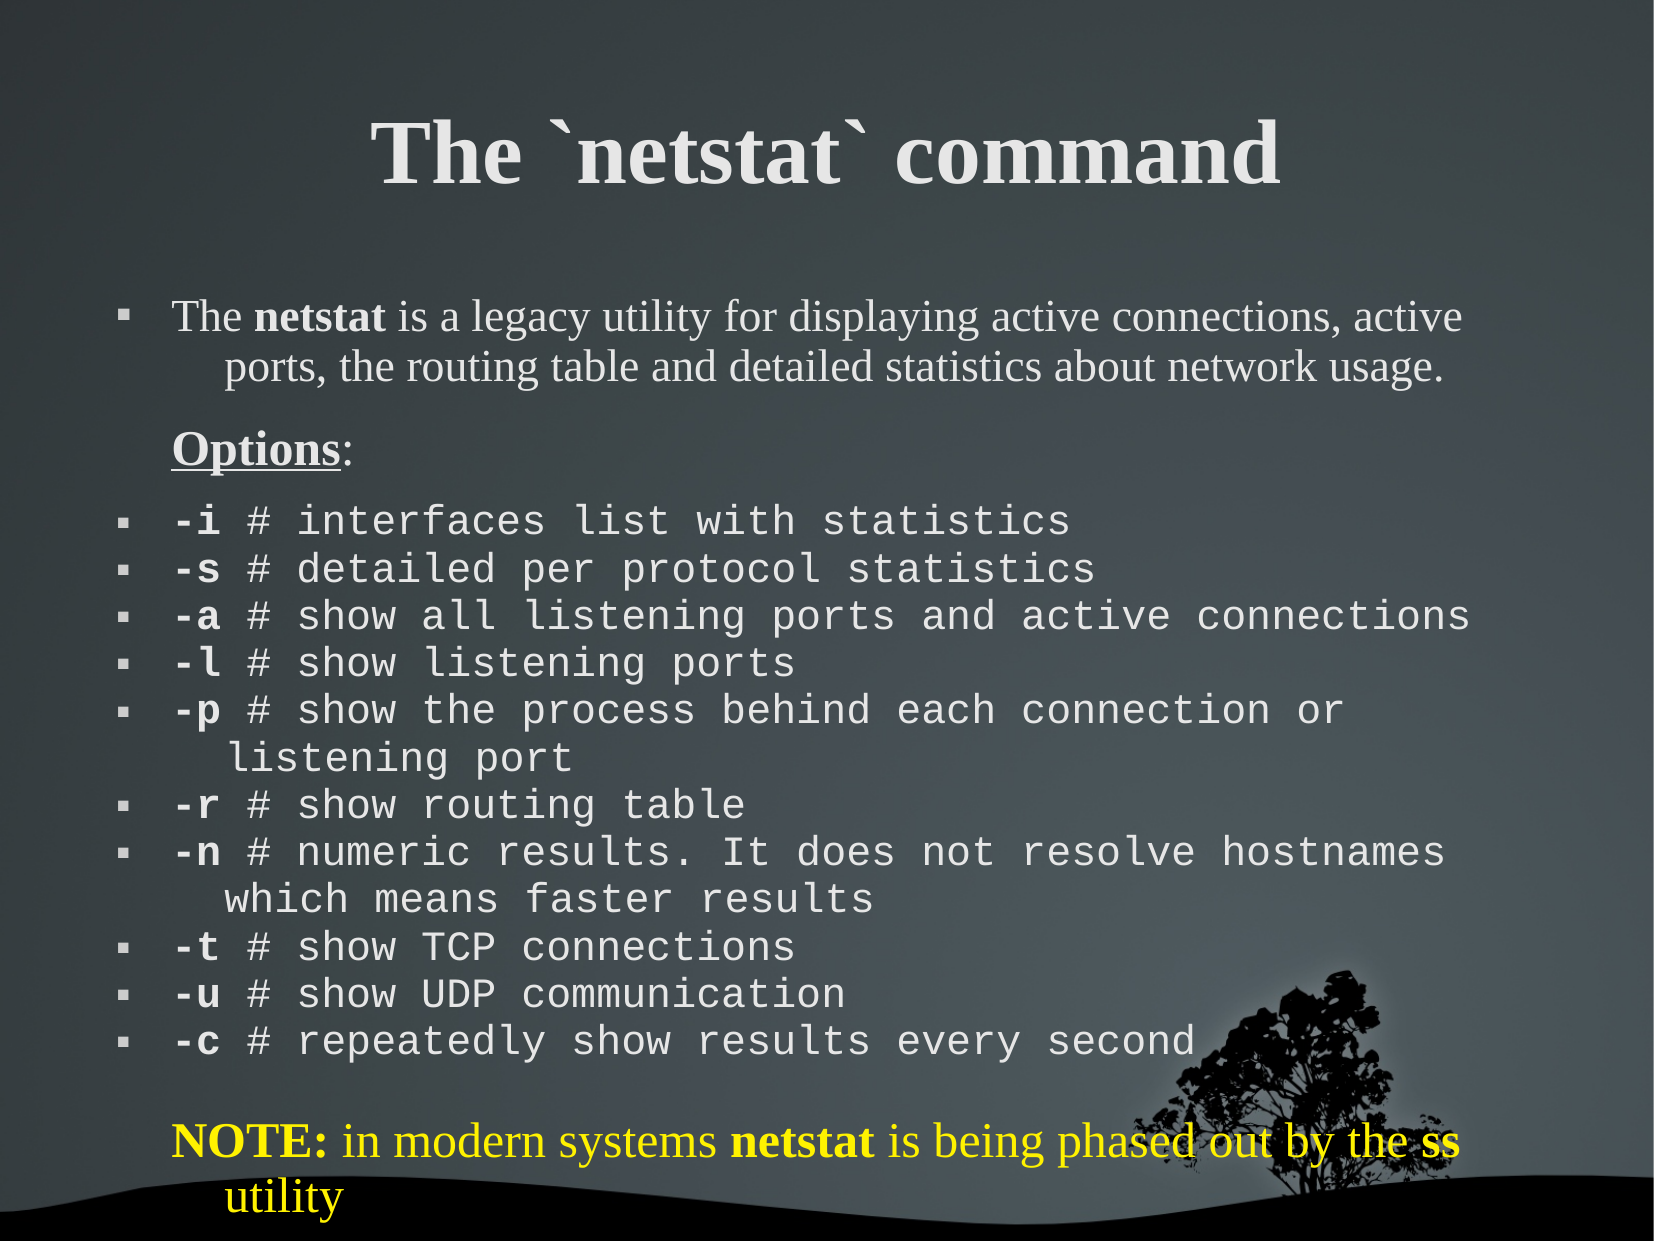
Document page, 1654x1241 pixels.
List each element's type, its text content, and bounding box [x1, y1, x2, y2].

list The netstat is a legacy utility for displaying active connections, active ports, the routing table and detailed statistics about network usage. Options: -i # interfaces list with statistics -s # detailed per protocol statistics -a # show all listening ports and active connections -l # show listening ports -p # show the process behind each connection or listening port -r # show routing table -n # numeric results. It does not resolve hostnames which means faster results -t # show TCP connections -u # show UDP communication -c # repeatedly show results every second NOTE: in modern systems netstat is being phased out by the ss utility [82, 290, 1571, 1241]
title The `netstat` command [82, 49, 1571, 257]
picture [0, 0, 1654, 1241]
